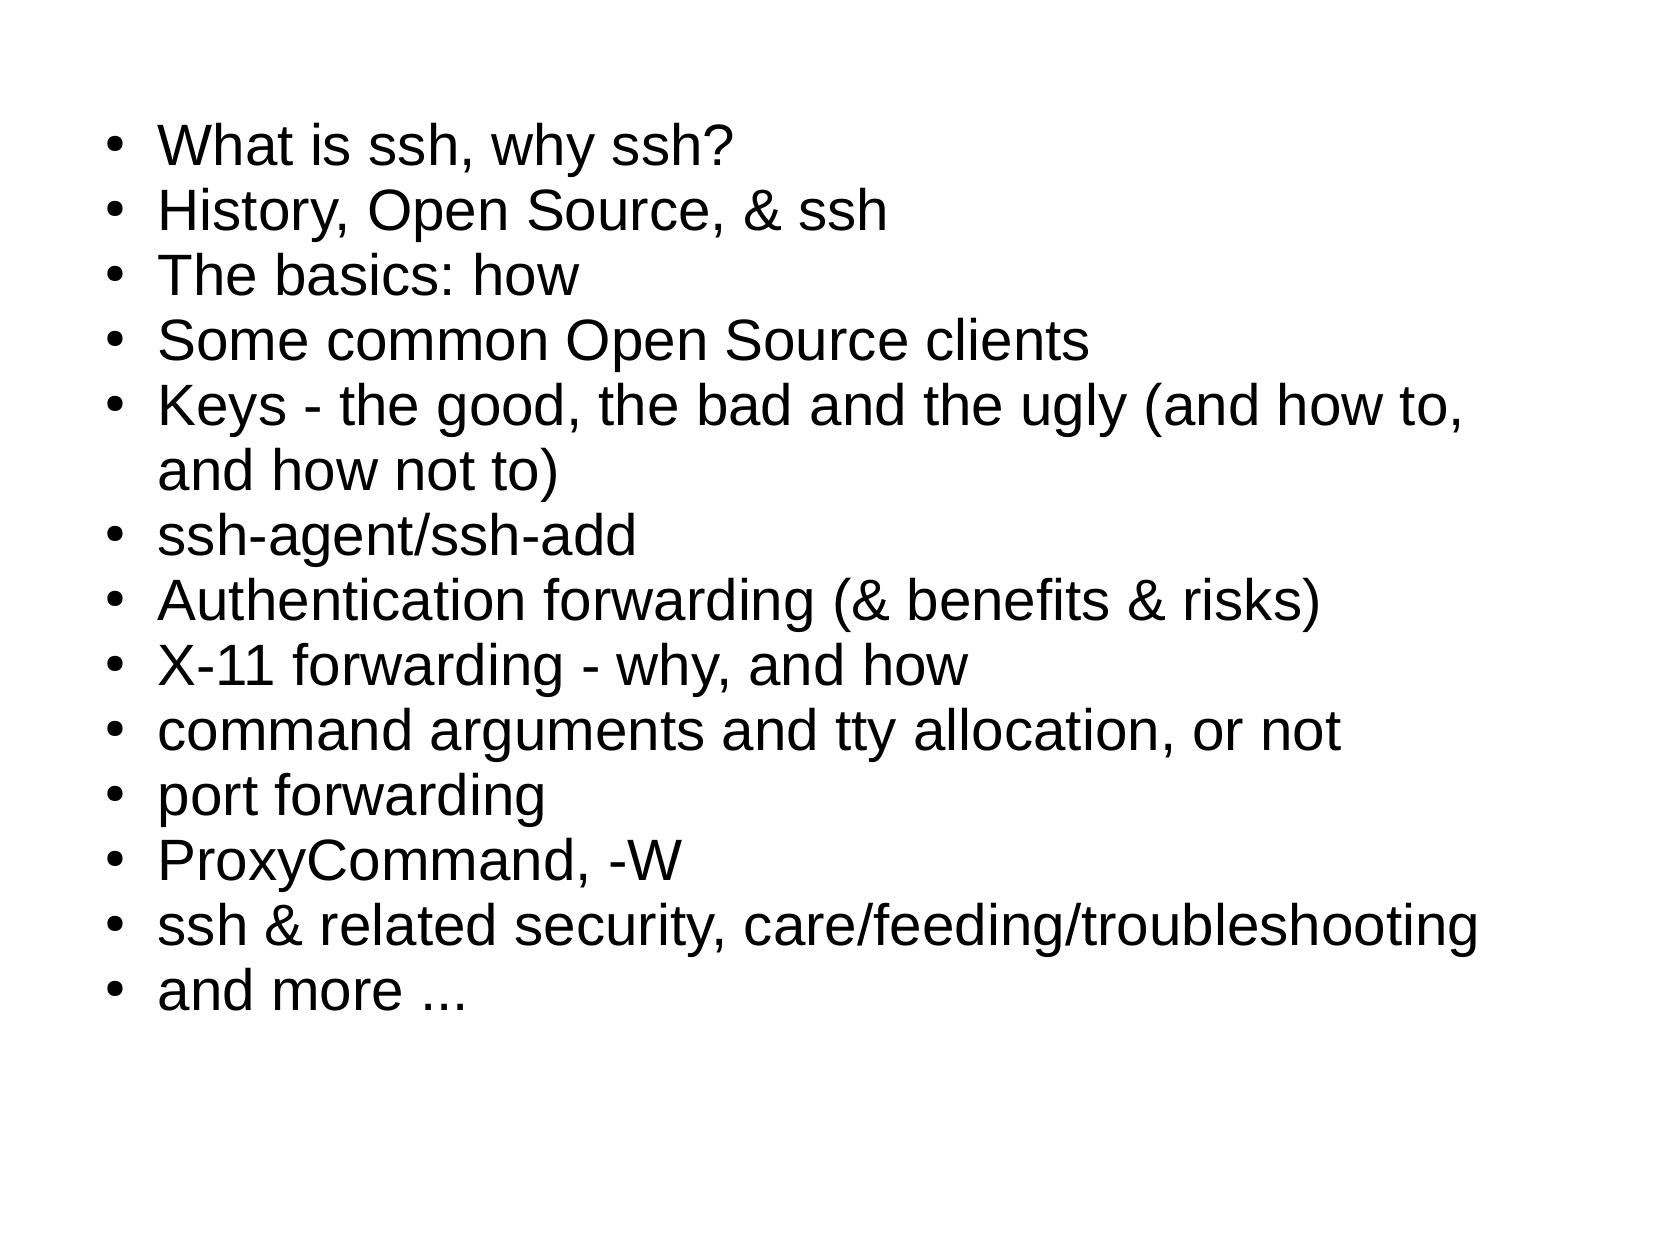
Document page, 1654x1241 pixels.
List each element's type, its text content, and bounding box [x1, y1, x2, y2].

list What is ssh, why ssh? History, Open Source, & ssh The basics: how Some common Open Source clients Keys - the good, the bad and the ugly (and how to, and how not to) ssh-agent/ssh-add Authentication forwarding (& benefits & risks) X-11 forwarding - why, and how command arguments and tty allocation, or not port forwarding ProxyCommand, -W ssh & related security, care/feeding/troubleshooting and more ... [86, 112, 1576, 1201]
